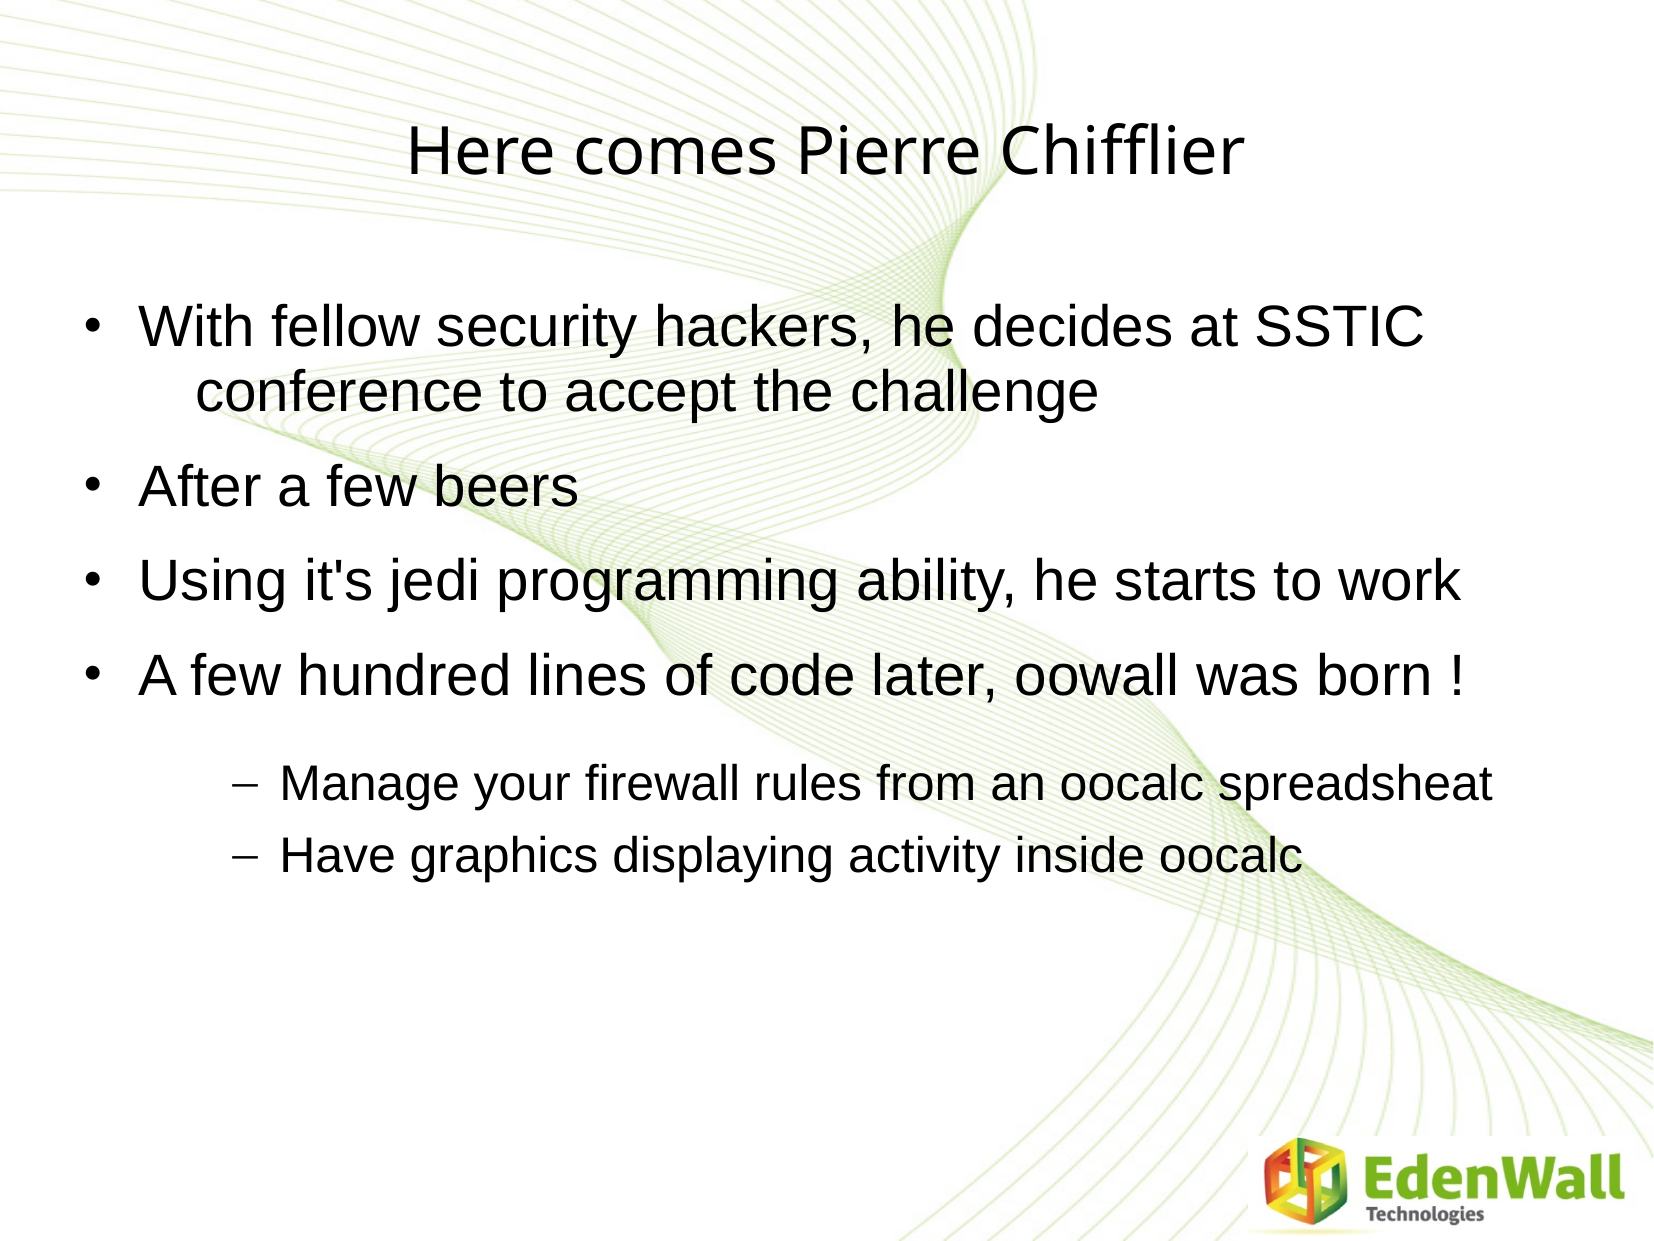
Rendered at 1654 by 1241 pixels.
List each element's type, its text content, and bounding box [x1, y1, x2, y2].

title Here comes Pierre Chifflier [82, 49, 1570, 256]
picture [0, 0, 1654, 1241]
list With fellow security hackers, he decides at SSTIC conference to accept the challenge After a few beers Using it's jedi programming ability, he starts to work A few hundred lines of code later, oowall was born ! Manage your firewall rules from an oocalc spreadsheat Have graphics displaying activity inside oocalc [82, 290, 1570, 1109]
